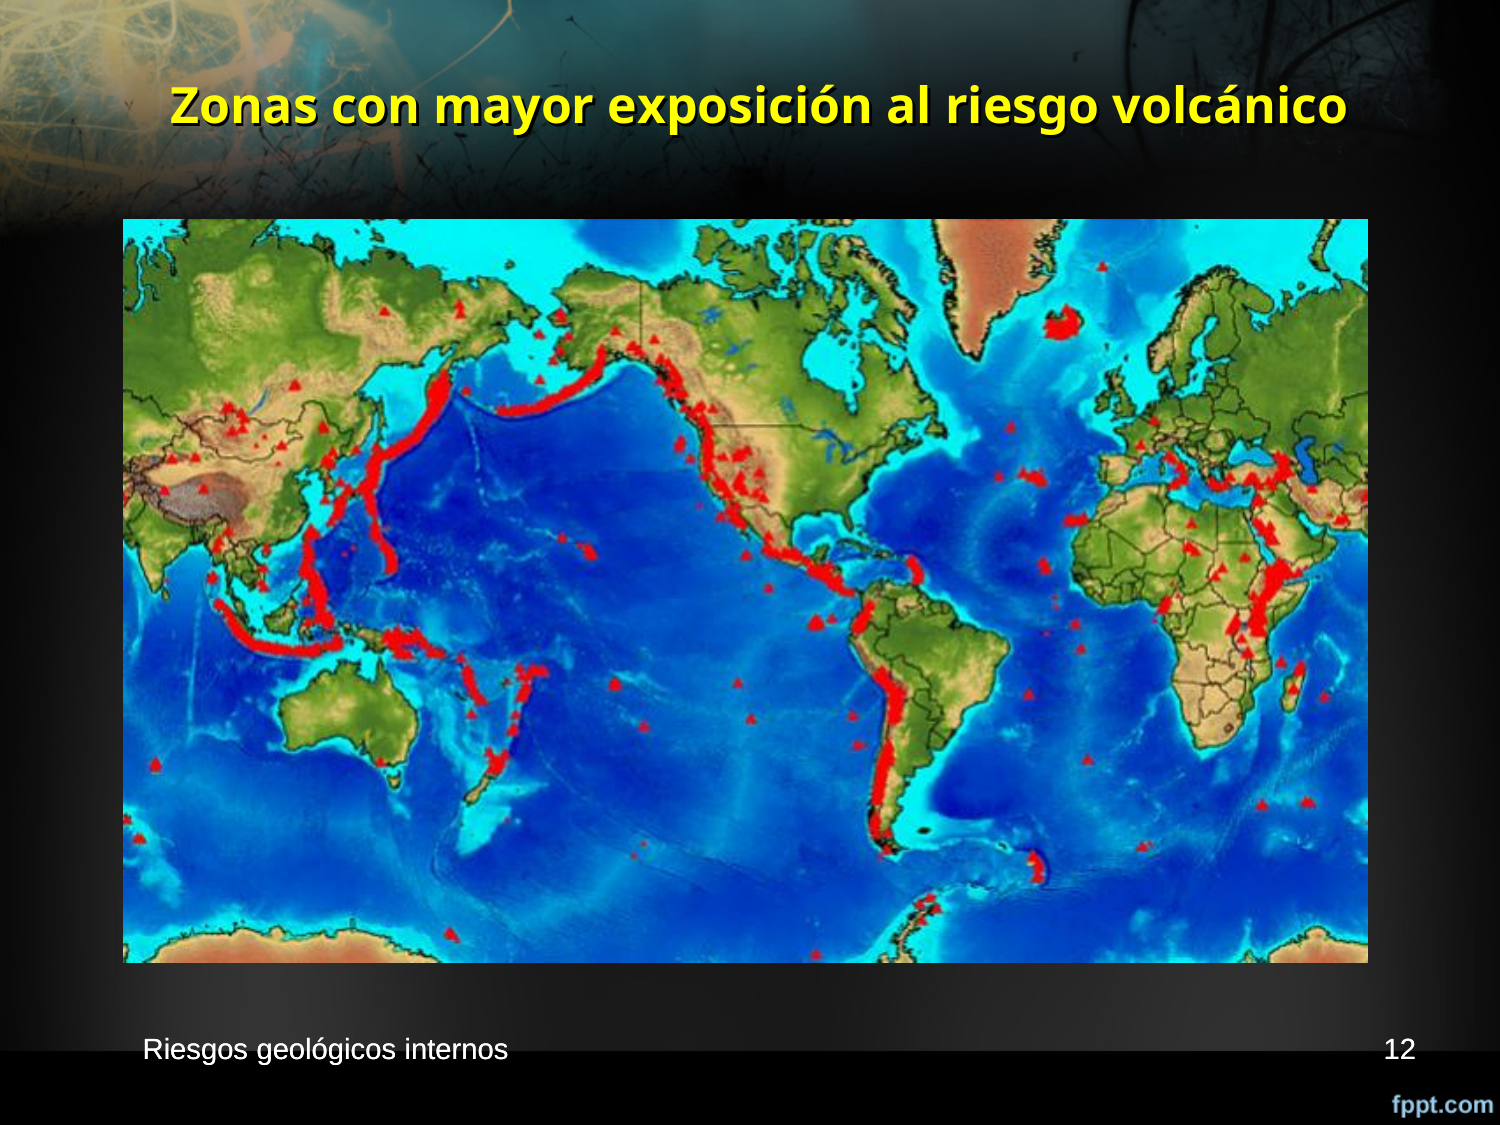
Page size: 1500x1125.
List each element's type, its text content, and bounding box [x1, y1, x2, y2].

text_box Zonas con mayor exposición al riesgo volcánico [112, 66, 1407, 142]
text_box Riesgos geológicos internos [88, 1023, 564, 1102]
picture [0, 0, 1500, 1125]
text_box <número> [1080, 1023, 1431, 1102]
